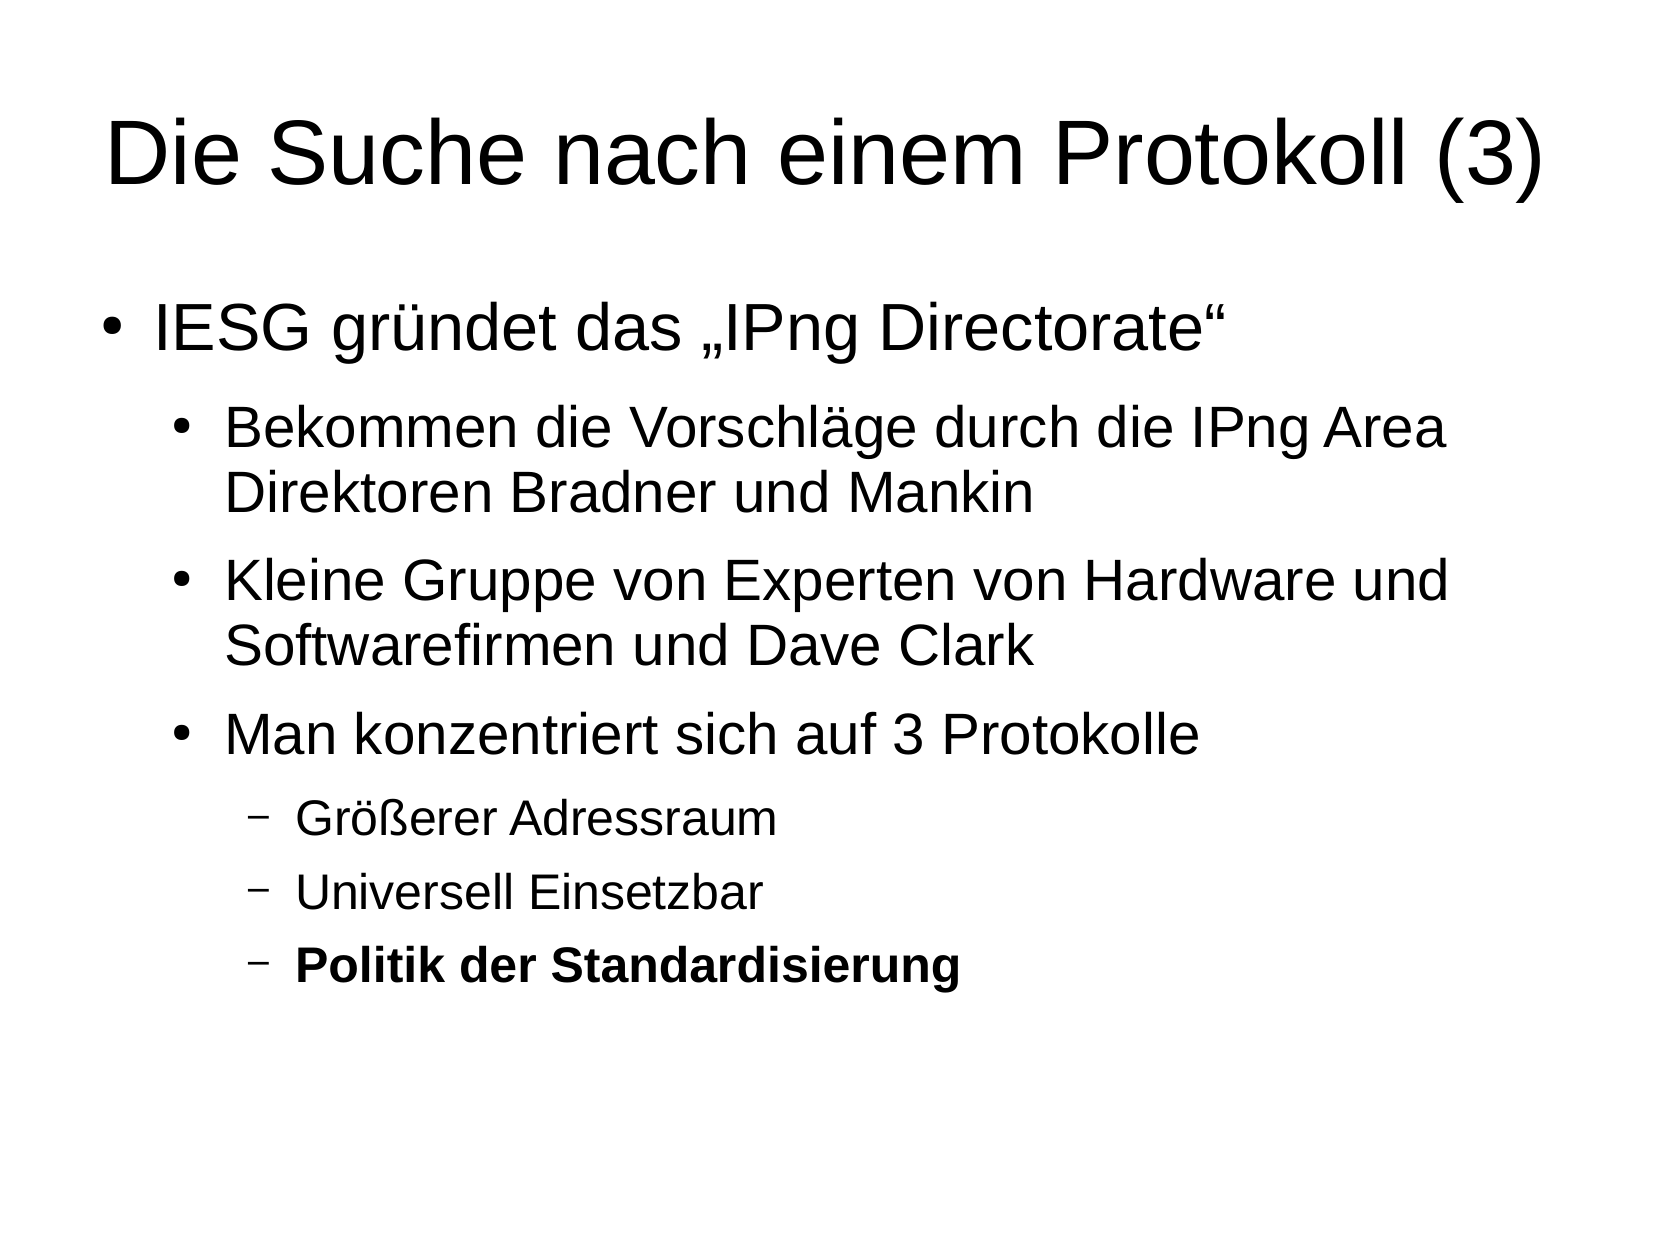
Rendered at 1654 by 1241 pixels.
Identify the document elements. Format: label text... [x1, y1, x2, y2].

title Die Suche nach einem Protokoll (3) [82, 49, 1571, 257]
list IESG gründet das „IPng Directorate“ Bekommen die Vorschläge durch die IPng Area Direktoren Bradner und Mankin Kleine Gruppe von Experten von Hardware und Softwarefirmen und Dave Clark Man konzentriert sich auf 3 Protokolle Größerer Adressraum Universell Einsetzbar Politik der Standardisierung [82, 290, 1571, 1109]
